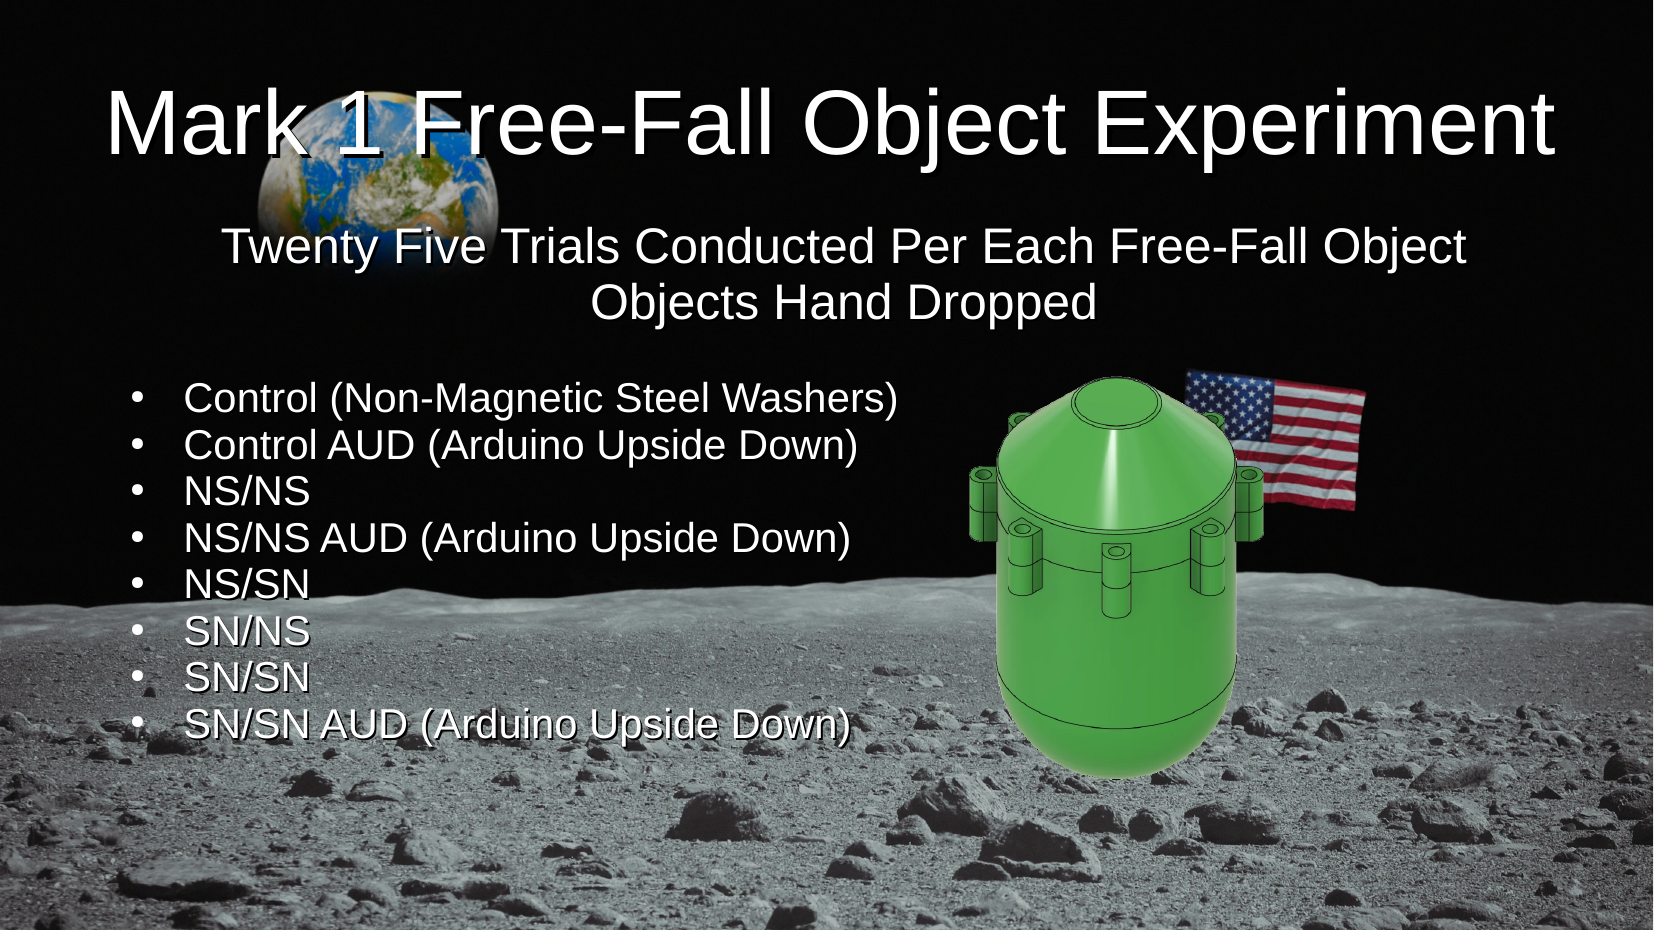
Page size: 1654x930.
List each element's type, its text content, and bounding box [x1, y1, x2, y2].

list Control (Non-Magnetic Steel Washers) Control AUD (Arduino Upside Down) NS/NS NS/NS AUD (Arduino Upside Down) NS/SN SN/NS SN/SN SN/SN AUD (Arduino Upside Down) [112, 375, 938, 915]
title Mark 1 Free-Fall Object Experiment [87, 19, 1576, 211]
text_box Twenty Five Trials Conducted Per Each Free-Fall Object Objects Hand Dropped [87, 211, 1601, 338]
picture [0, 0, 1654, 930]
